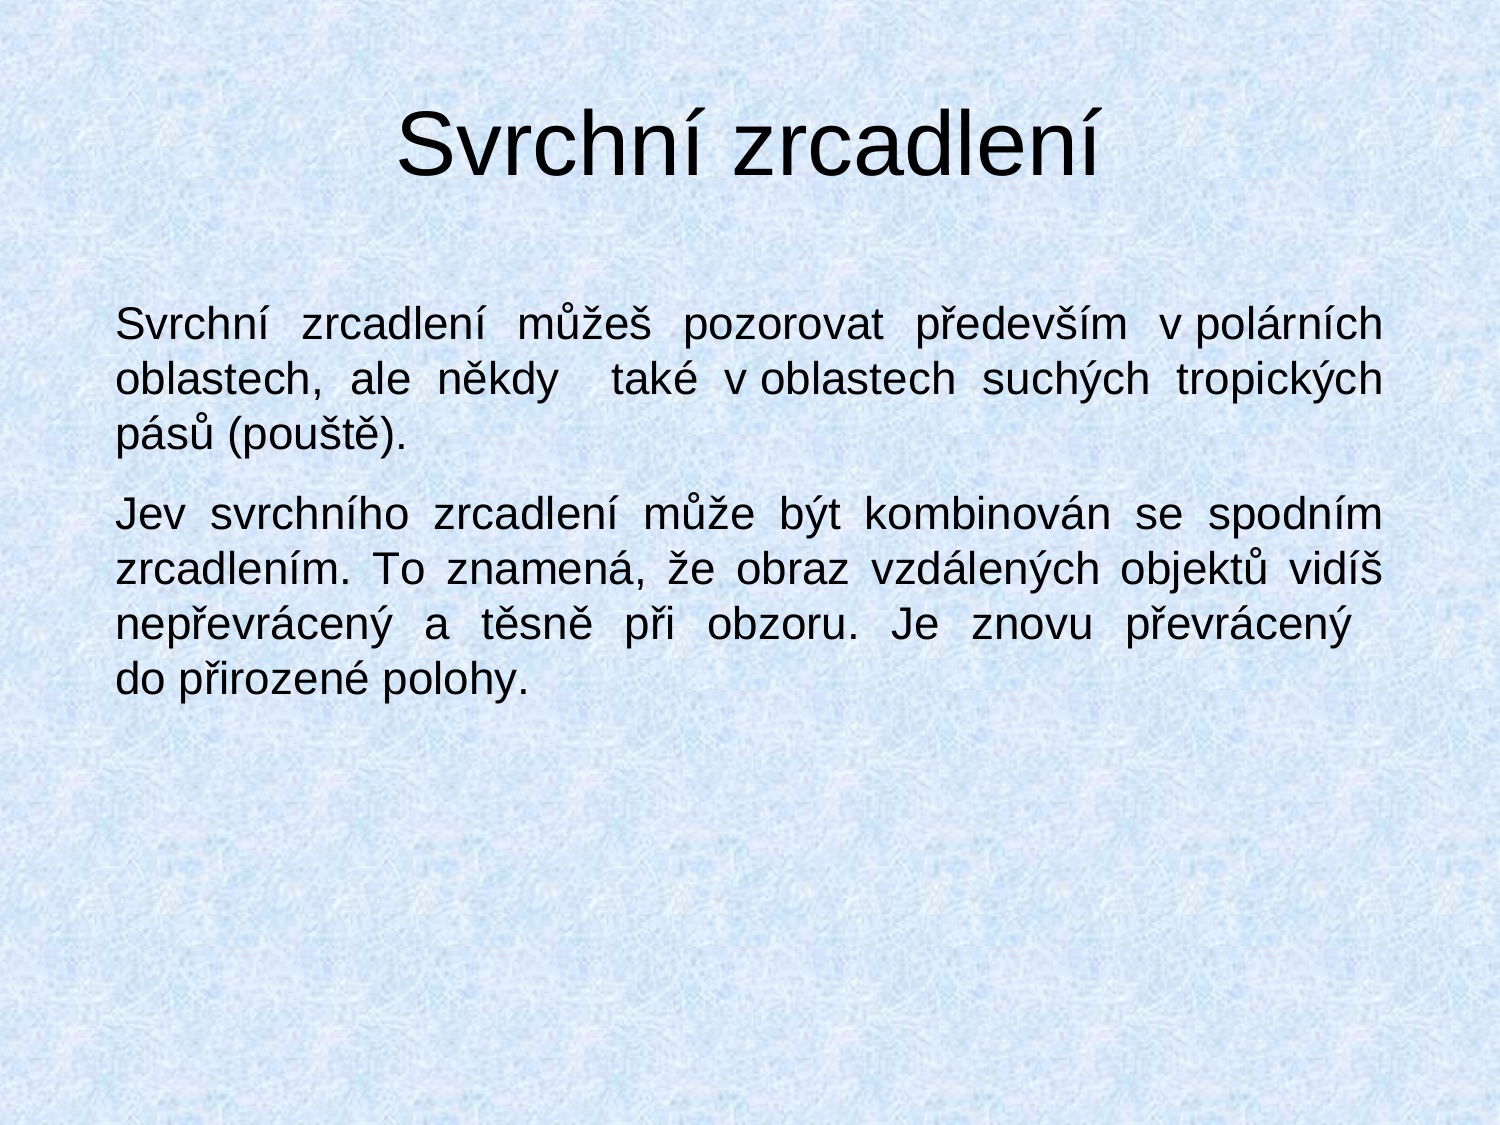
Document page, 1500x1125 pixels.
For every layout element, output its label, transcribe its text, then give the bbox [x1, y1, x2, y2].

list Svrchní zrcadlení můžeš pozorovat především v polárních oblastech, ale někdy také v oblastech suchých tropických pásů (pouště). Jev svrchního zrcadlení může být kombinován se spodním zrcadlením. To znamená, že obraz vzdálených objektů vidíš nepřevrácený a těsně při obzoru. Je znovu převrácený do přirozené polohy. [100, 286, 1400, 799]
picture [0, 0, 1500, 1125]
title Svrchní zrcadlení [75, 45, 1426, 233]
